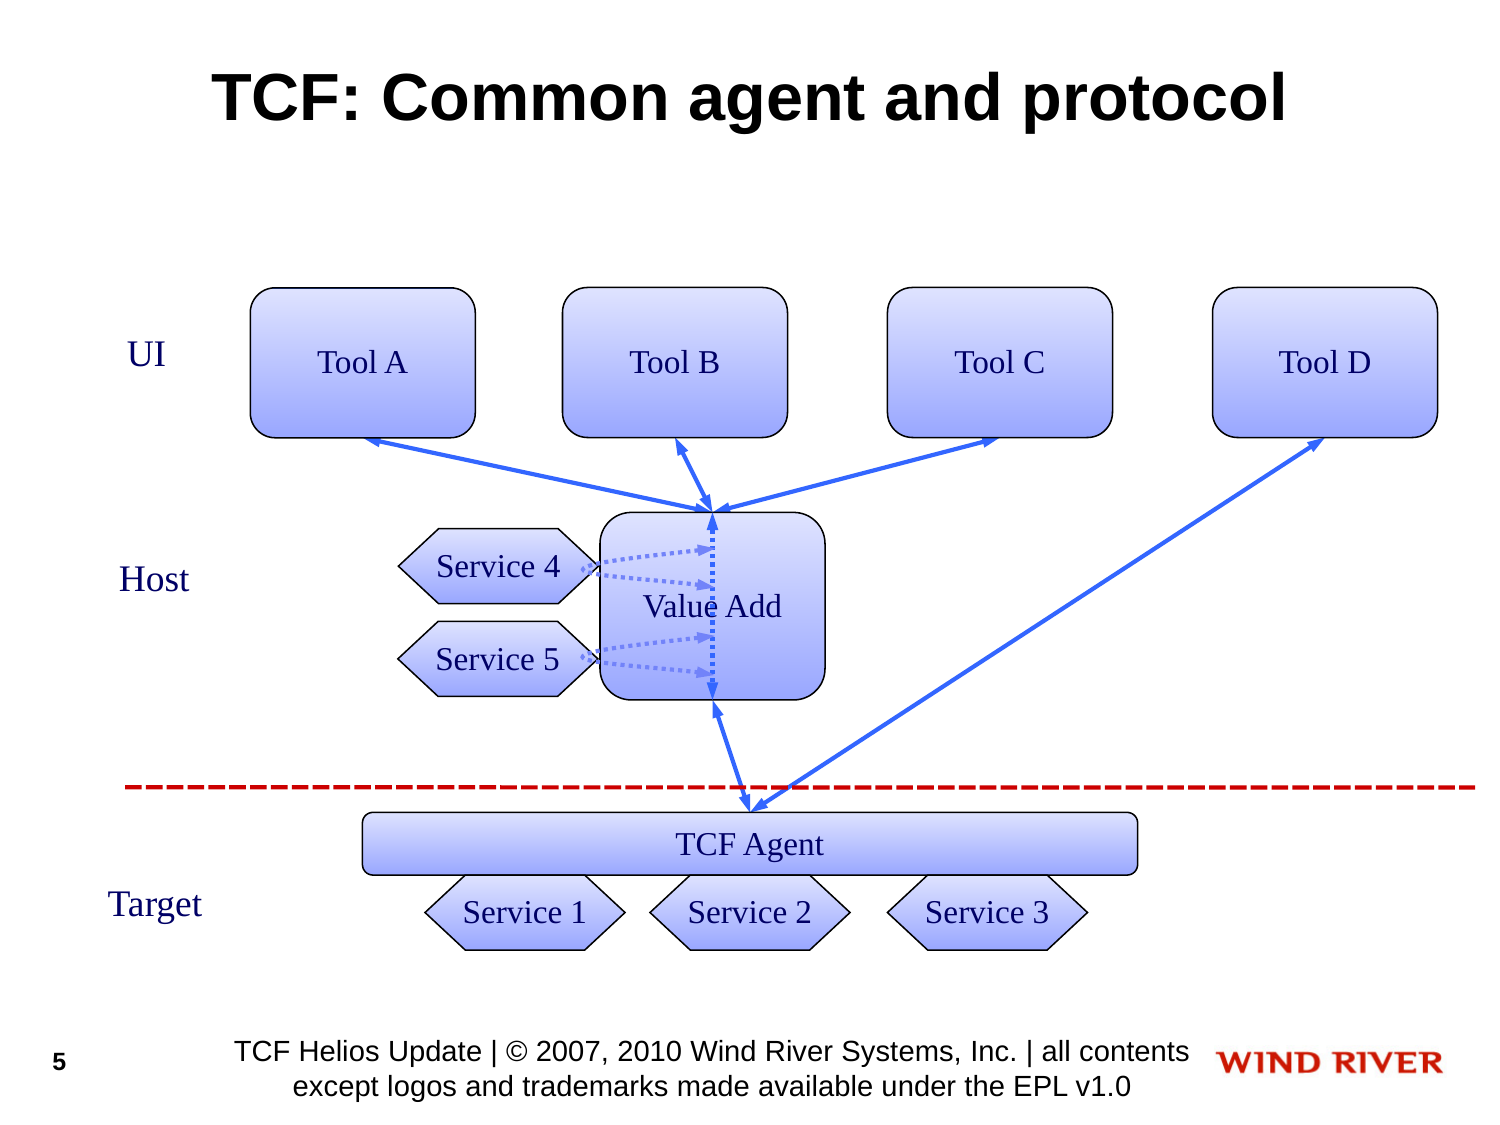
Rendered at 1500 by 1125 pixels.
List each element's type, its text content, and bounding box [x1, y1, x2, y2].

title TCF: Common agent and protocol [37, 37, 1463, 150]
text_box Service 4 [398, 528, 599, 604]
text_box UI [111, 324, 182, 382]
text_box TCF Helios Update | © 2007, 2010 Wind River Systems, Inc. | all contents except logos and trademarks made available under the EPL v1.0 [187, 1025, 1238, 1125]
text_box Target [92, 875, 218, 933]
text_box [37, 1037, 187, 1113]
text_box Tool C [887, 287, 1113, 438]
text_box Host [104, 549, 205, 607]
text_box Service 1 [425, 875, 626, 951]
text_box Value Add [600, 512, 826, 700]
text_box Service 2 [650, 875, 851, 951]
text_box Service 3 [887, 875, 1088, 951]
text_box Service 5 [397, 621, 598, 697]
text_box Tool B [562, 287, 788, 438]
text_box Tool A [250, 287, 476, 438]
text_box Tool D [1212, 287, 1438, 438]
text_box TCF Agent [362, 812, 1138, 876]
